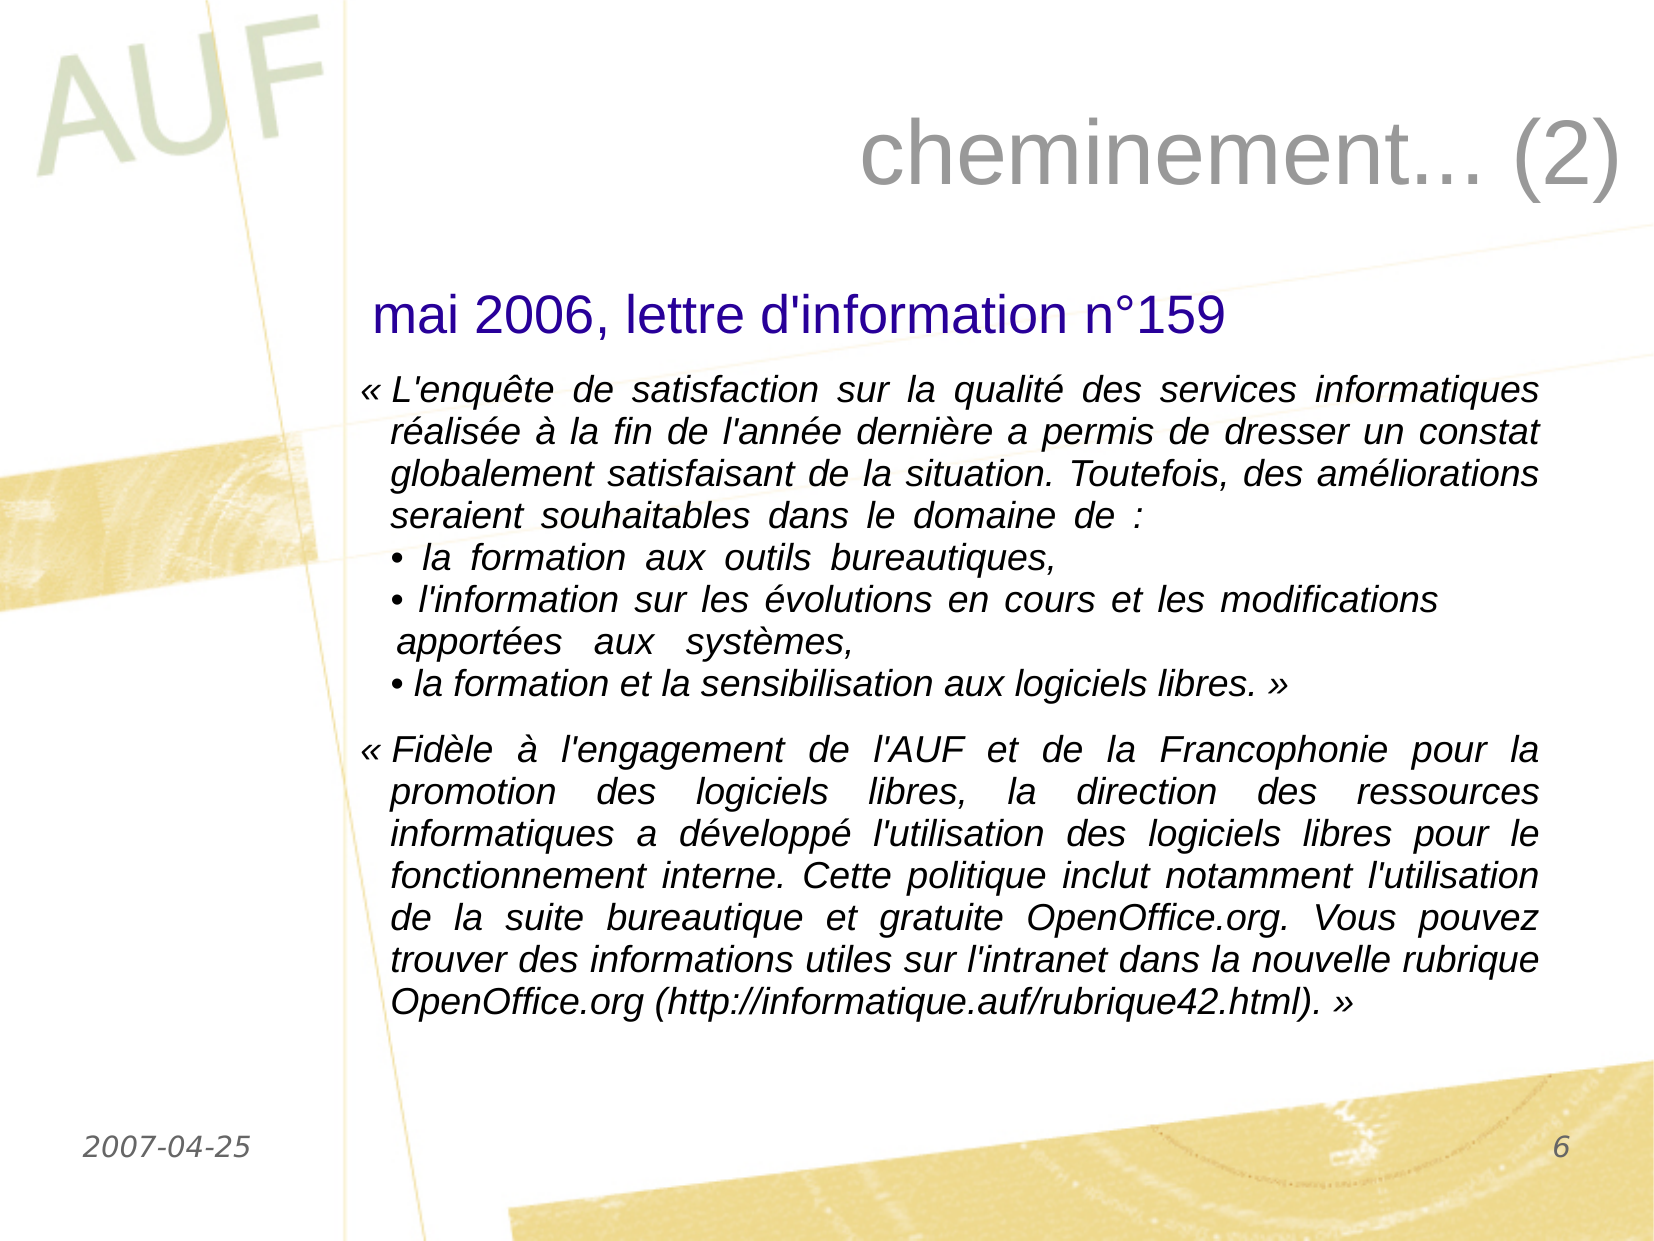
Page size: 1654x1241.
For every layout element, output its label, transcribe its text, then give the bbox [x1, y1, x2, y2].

list mai 2006, lettre d'information n°159 « L'enquête de satisfaction sur la qualité des services informatiques réalisée à la fin de l'année dernière a permis de dresser un constat globalement satisfaisant de la situation. Toutefois, des améliorations seraient souhaitables dans le domaine de : • la formation aux outils bureautiques, • l'information sur les évolutions en cours et les modifications apportées aux systèmes, • la formation et la sensibilisation aux logiciels libres. » « Fidèle à l'engagement de l'AUF et de la Francophonie pour la promotion des logiciels libres, la direction des ressources informatiques a développé l'utilisation des logiciels libres pour le fonctionnement interne. Cette politique inclut notamment l'utilisation de la suite bureautique et gratuite OpenOffice.org. Vous pouvez trouver des informations utiles sur l'intranet dans la nouvelle rubrique OpenOffice.org (http://informatique.auf/rubrique42.html). » [354, 284, 1625, 1088]
title cheminement... (2) [354, 56, 1625, 250]
picture [0, 0, 1654, 1241]
